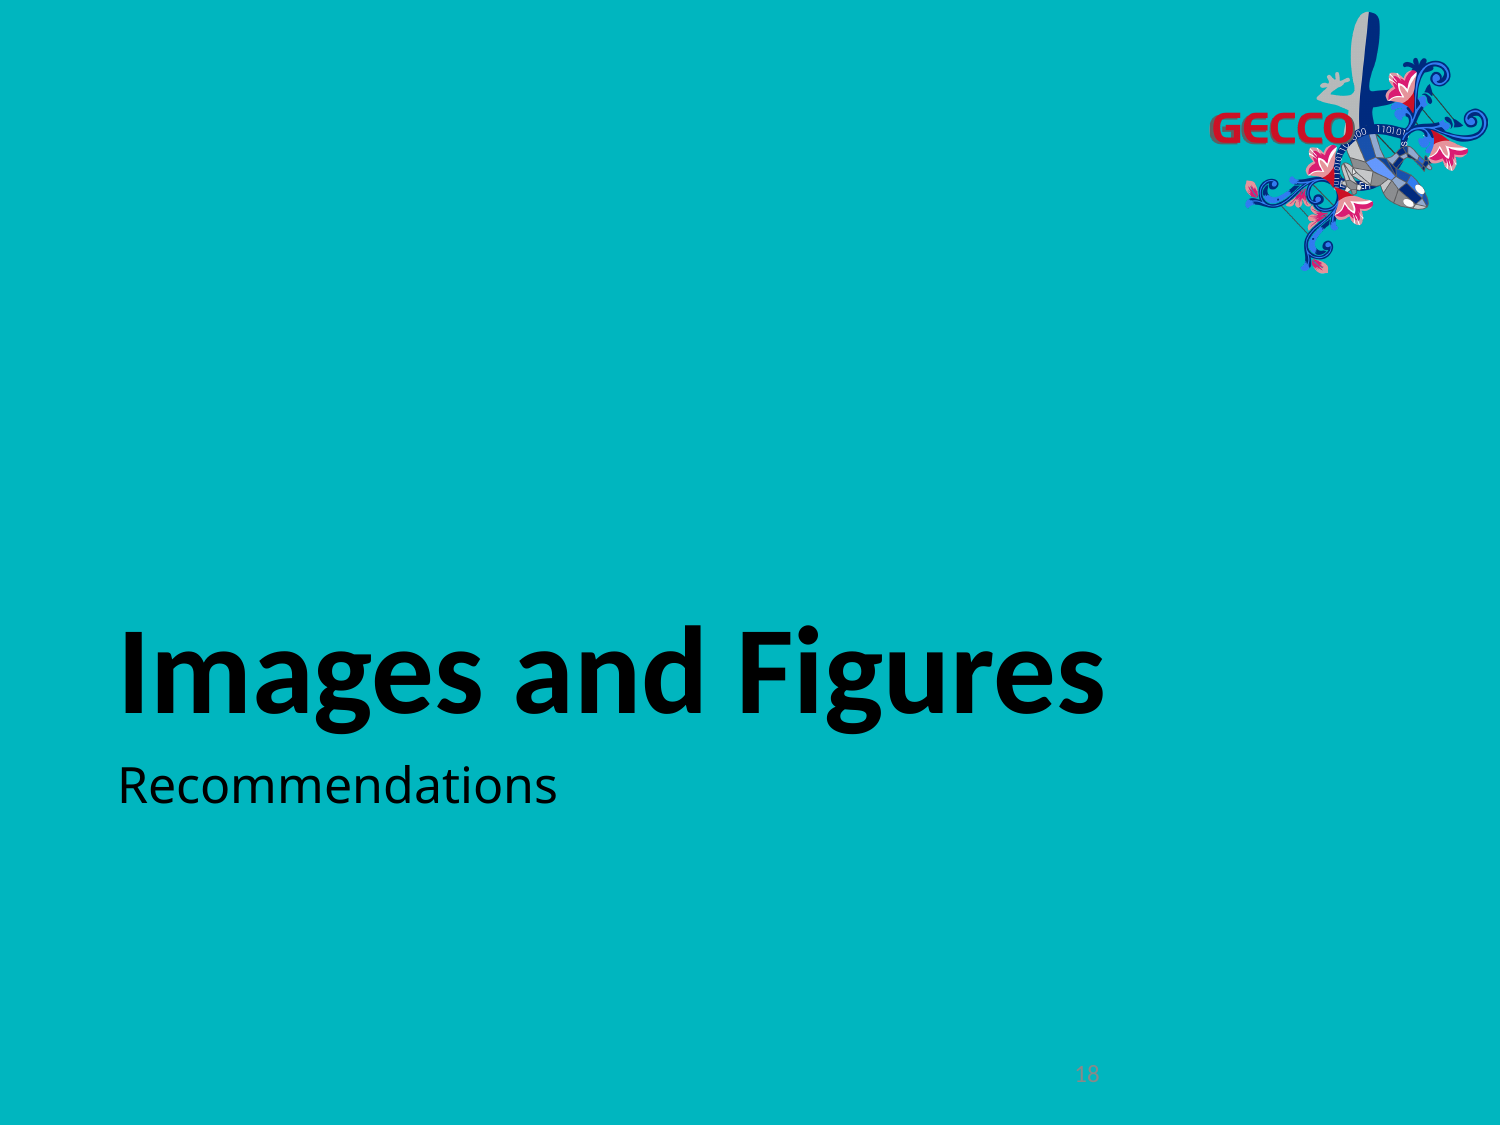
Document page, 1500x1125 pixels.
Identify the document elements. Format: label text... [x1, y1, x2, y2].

title Images and Figures [102, 280, 1397, 749]
text_box 19 [1059, 1042, 1397, 1103]
list Recommendations [102, 752, 1397, 999]
